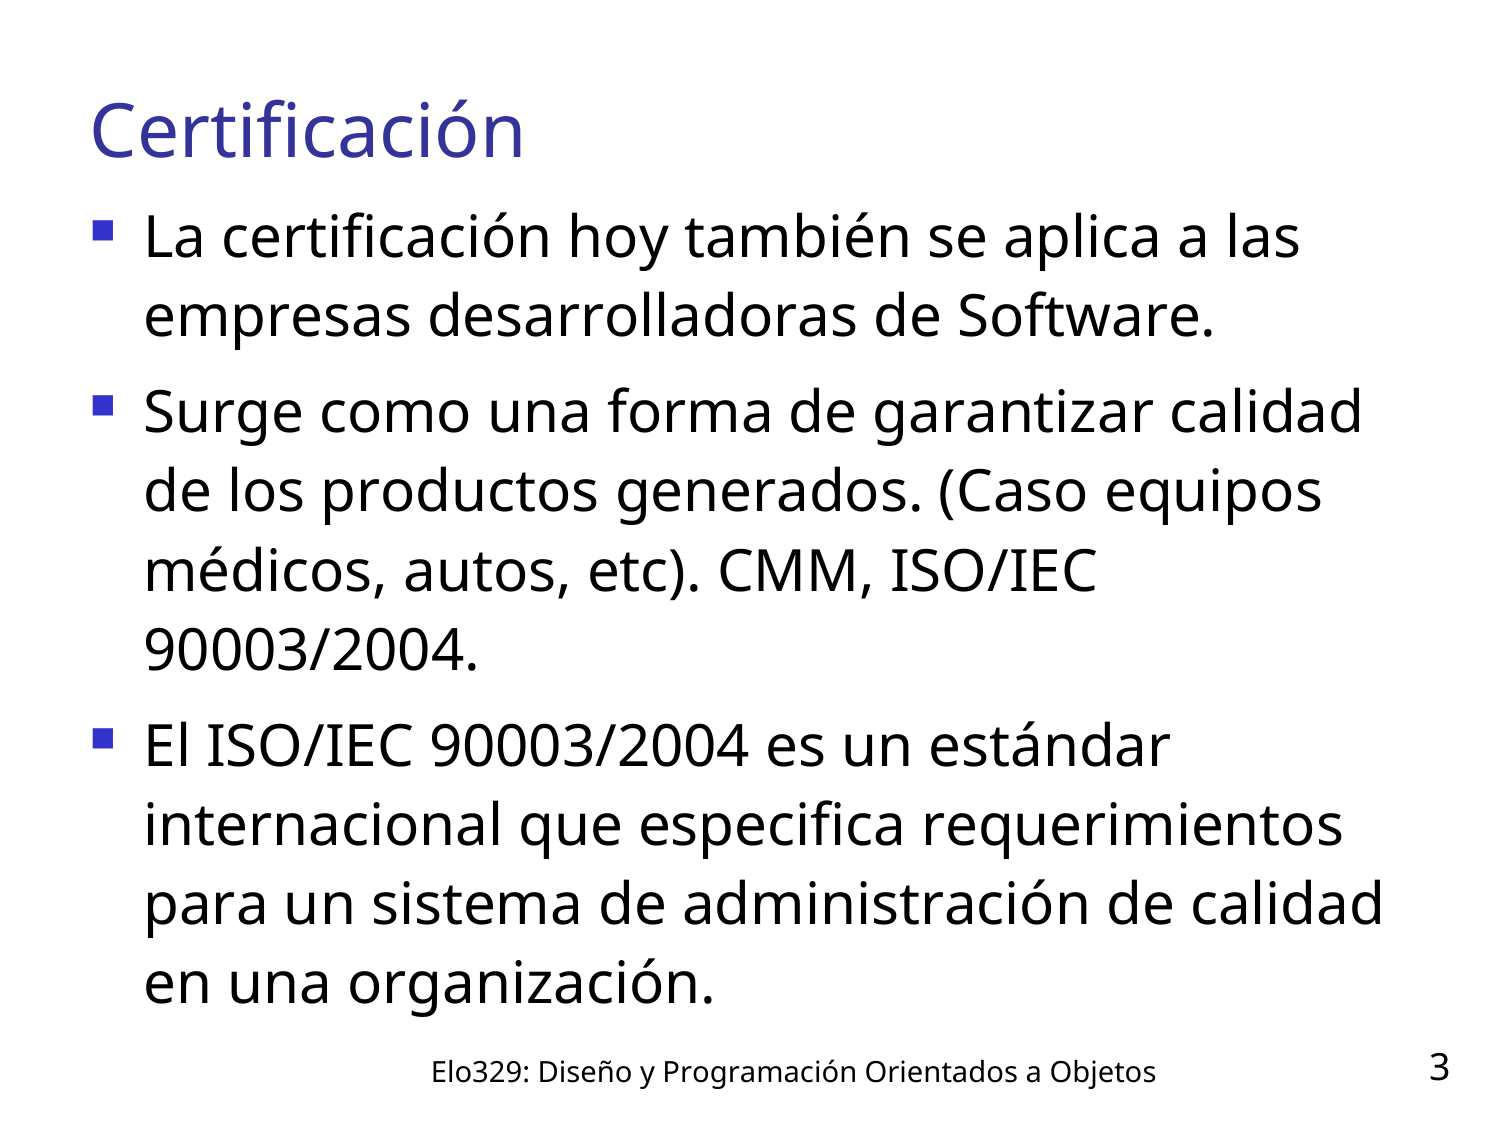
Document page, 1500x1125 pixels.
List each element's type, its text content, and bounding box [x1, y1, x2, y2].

title Certificación [75, 25, 1449, 188]
list La certificación hoy también se aplica a las empresas desarrolladoras de Software. Surge como una forma de garantizar calidad de los productos generados. (Caso equipos médicos, autos, etc). CMM, ISO/IEC 90003/2004. El ISO/IEC 90003/2004 es un estándar internacional que especifica requerimientos para un sistema de administración de calidad en una organización. [75, 187, 1446, 1066]
